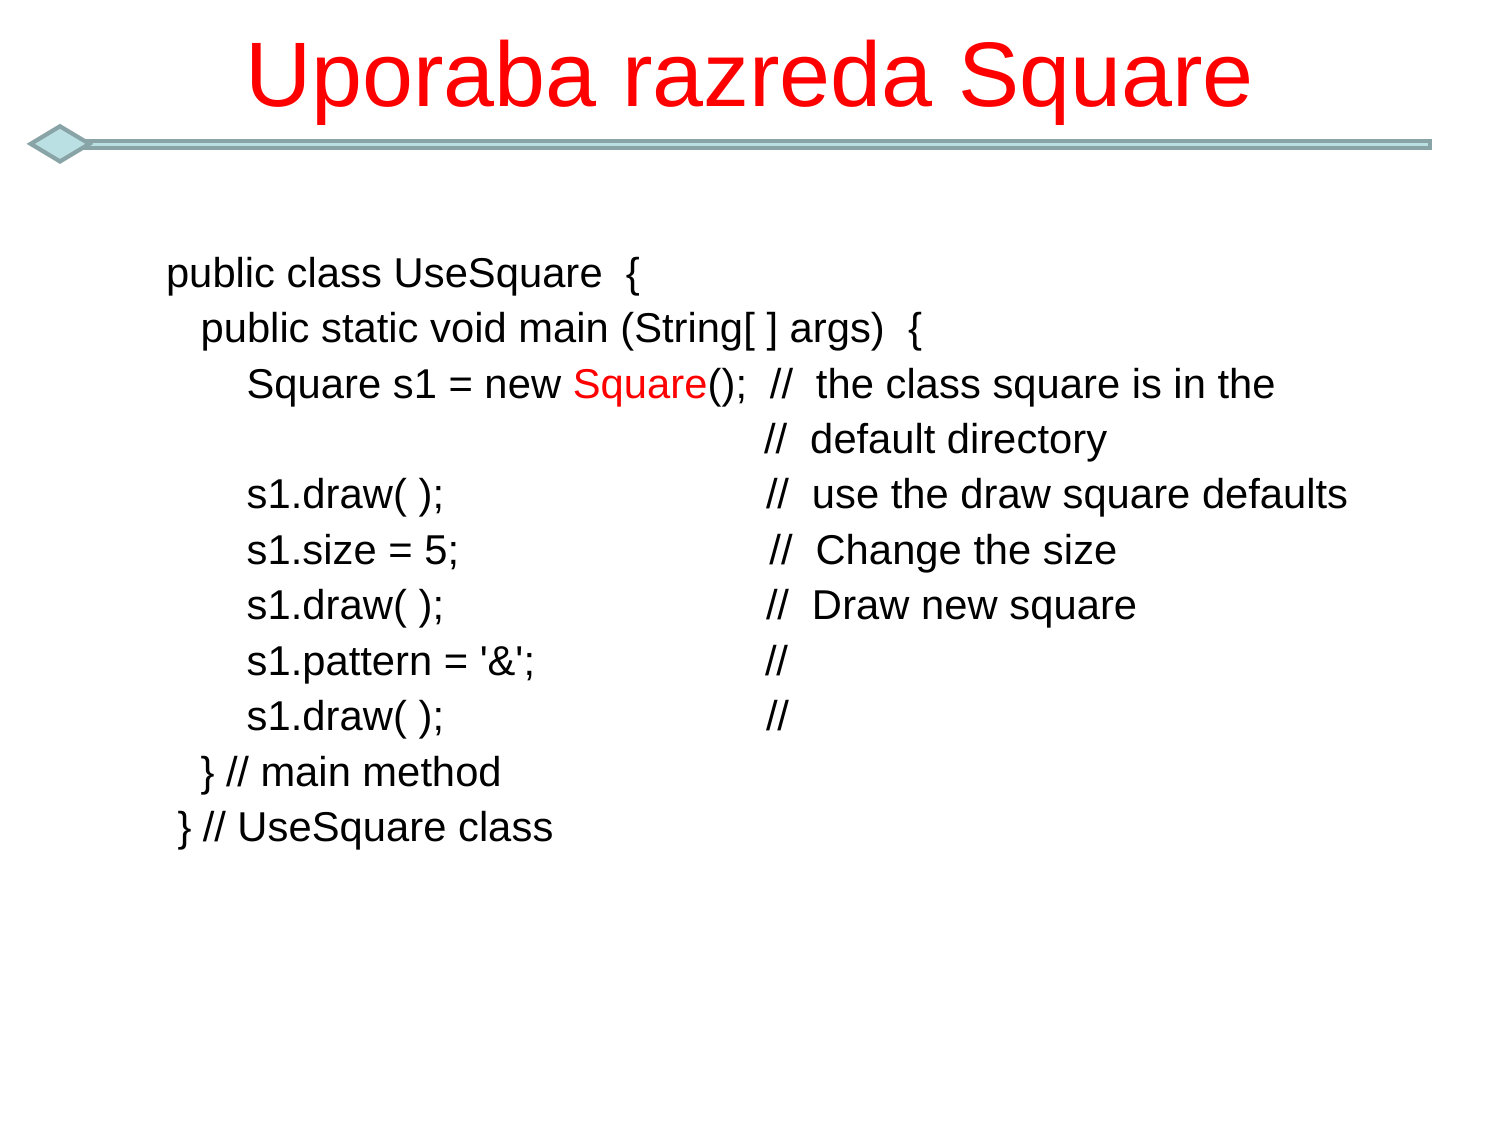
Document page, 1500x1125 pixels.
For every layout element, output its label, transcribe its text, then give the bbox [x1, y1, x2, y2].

title Uporaba razreda Square [75, 0, 1426, 141]
list public class UseSquare { public static void main (String[ ] args) { Square s1 = new Square(); // the class square is in the // default directory s1.draw( ); // use the draw square defaults s1.size = 5; // Change the size s1.draw( ); // Draw new square s1.pattern = '&'; // s1.draw( ); // } // main method } // UseSquare class [64, 243, 1465, 974]
